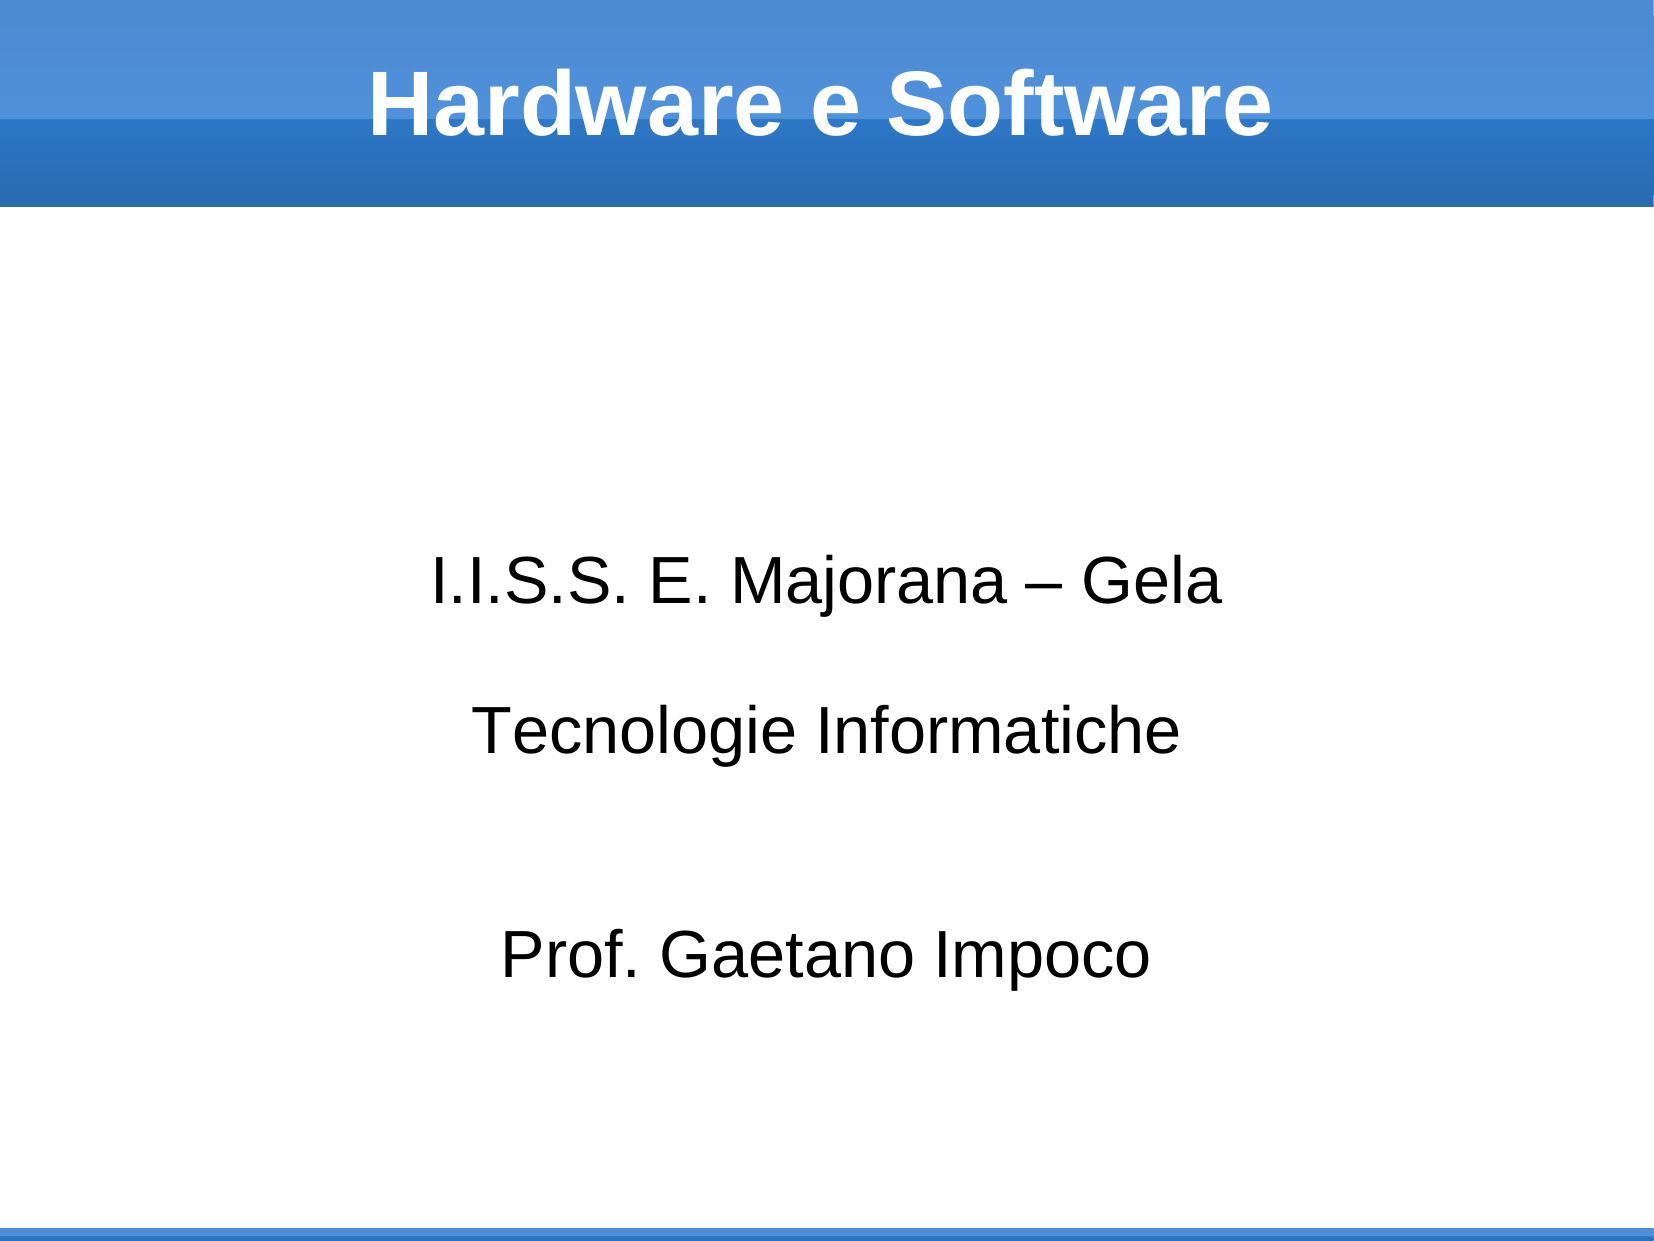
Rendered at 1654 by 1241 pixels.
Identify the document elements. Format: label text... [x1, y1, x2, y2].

subtitle I.I.S.S. E. Majorana – Gela Tecnologie Informatiche Prof. Gaetano Impoco [82, 383, 1571, 1152]
title Hardware e Software [76, 0, 1565, 208]
